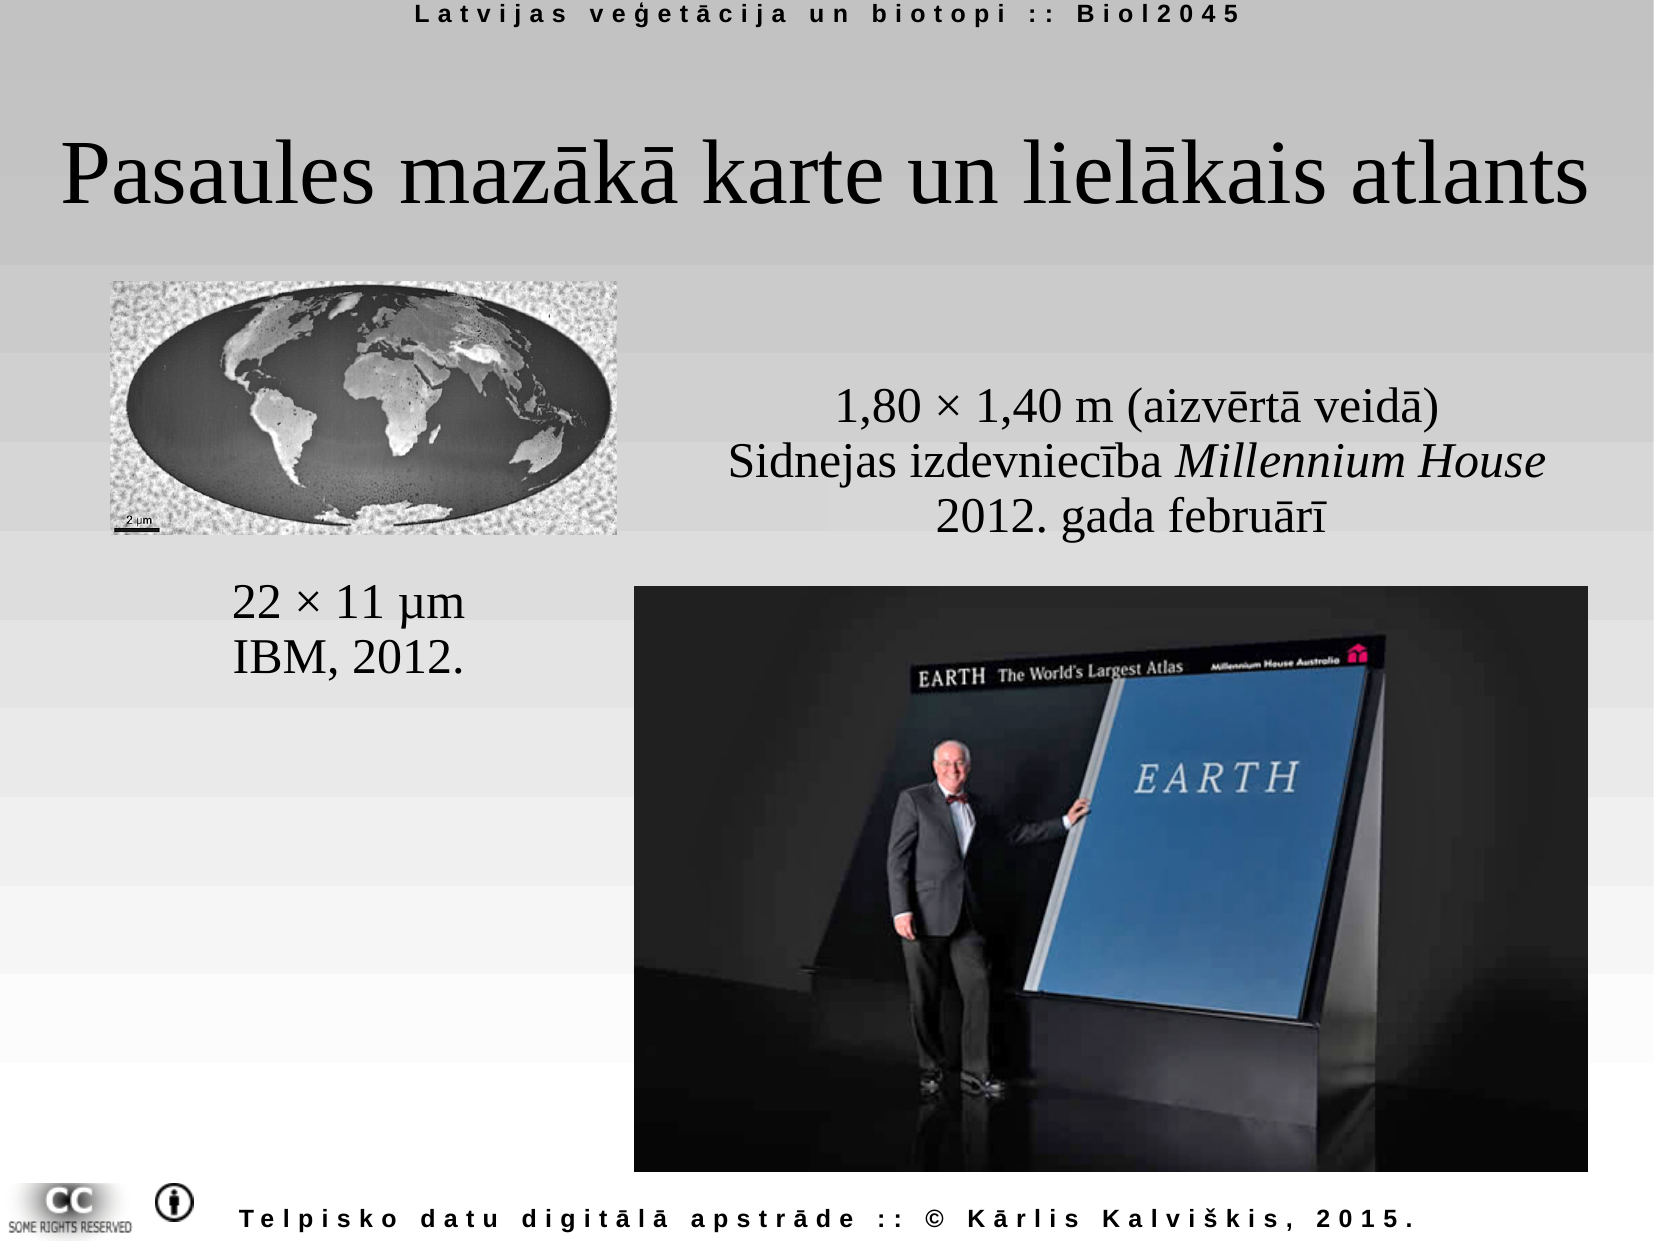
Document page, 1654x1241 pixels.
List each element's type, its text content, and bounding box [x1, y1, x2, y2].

title Pasaules mazākā karte un lielākais atlants [29, 49, 1625, 296]
text_box 1,80 × 1,40 m (aizvērtā veidā) Sidnejas izdevniecība Millennium House 2012. gada februārī [727, 377, 1547, 544]
picture [0, 0, 1654, 1241]
text_box 22 × 11 µm IBM, 2012. [232, 573, 466, 685]
